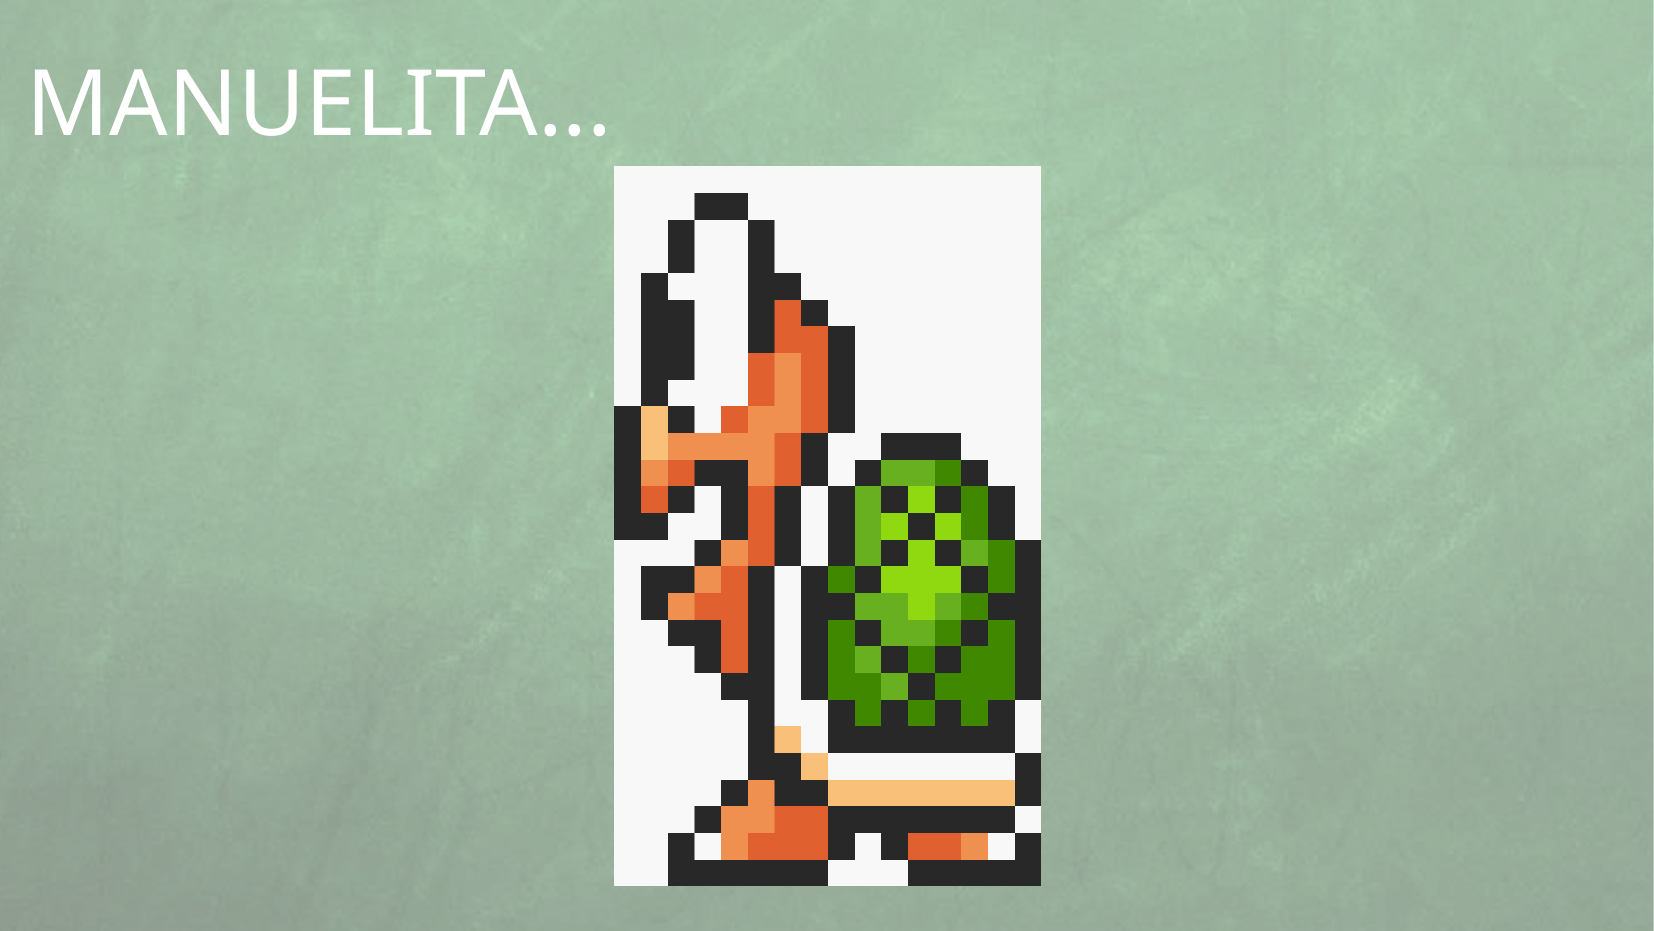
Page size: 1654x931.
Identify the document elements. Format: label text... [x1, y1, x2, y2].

text_box MANUELITA... [11, 30, 1536, 178]
picture [614, 166, 1041, 886]
